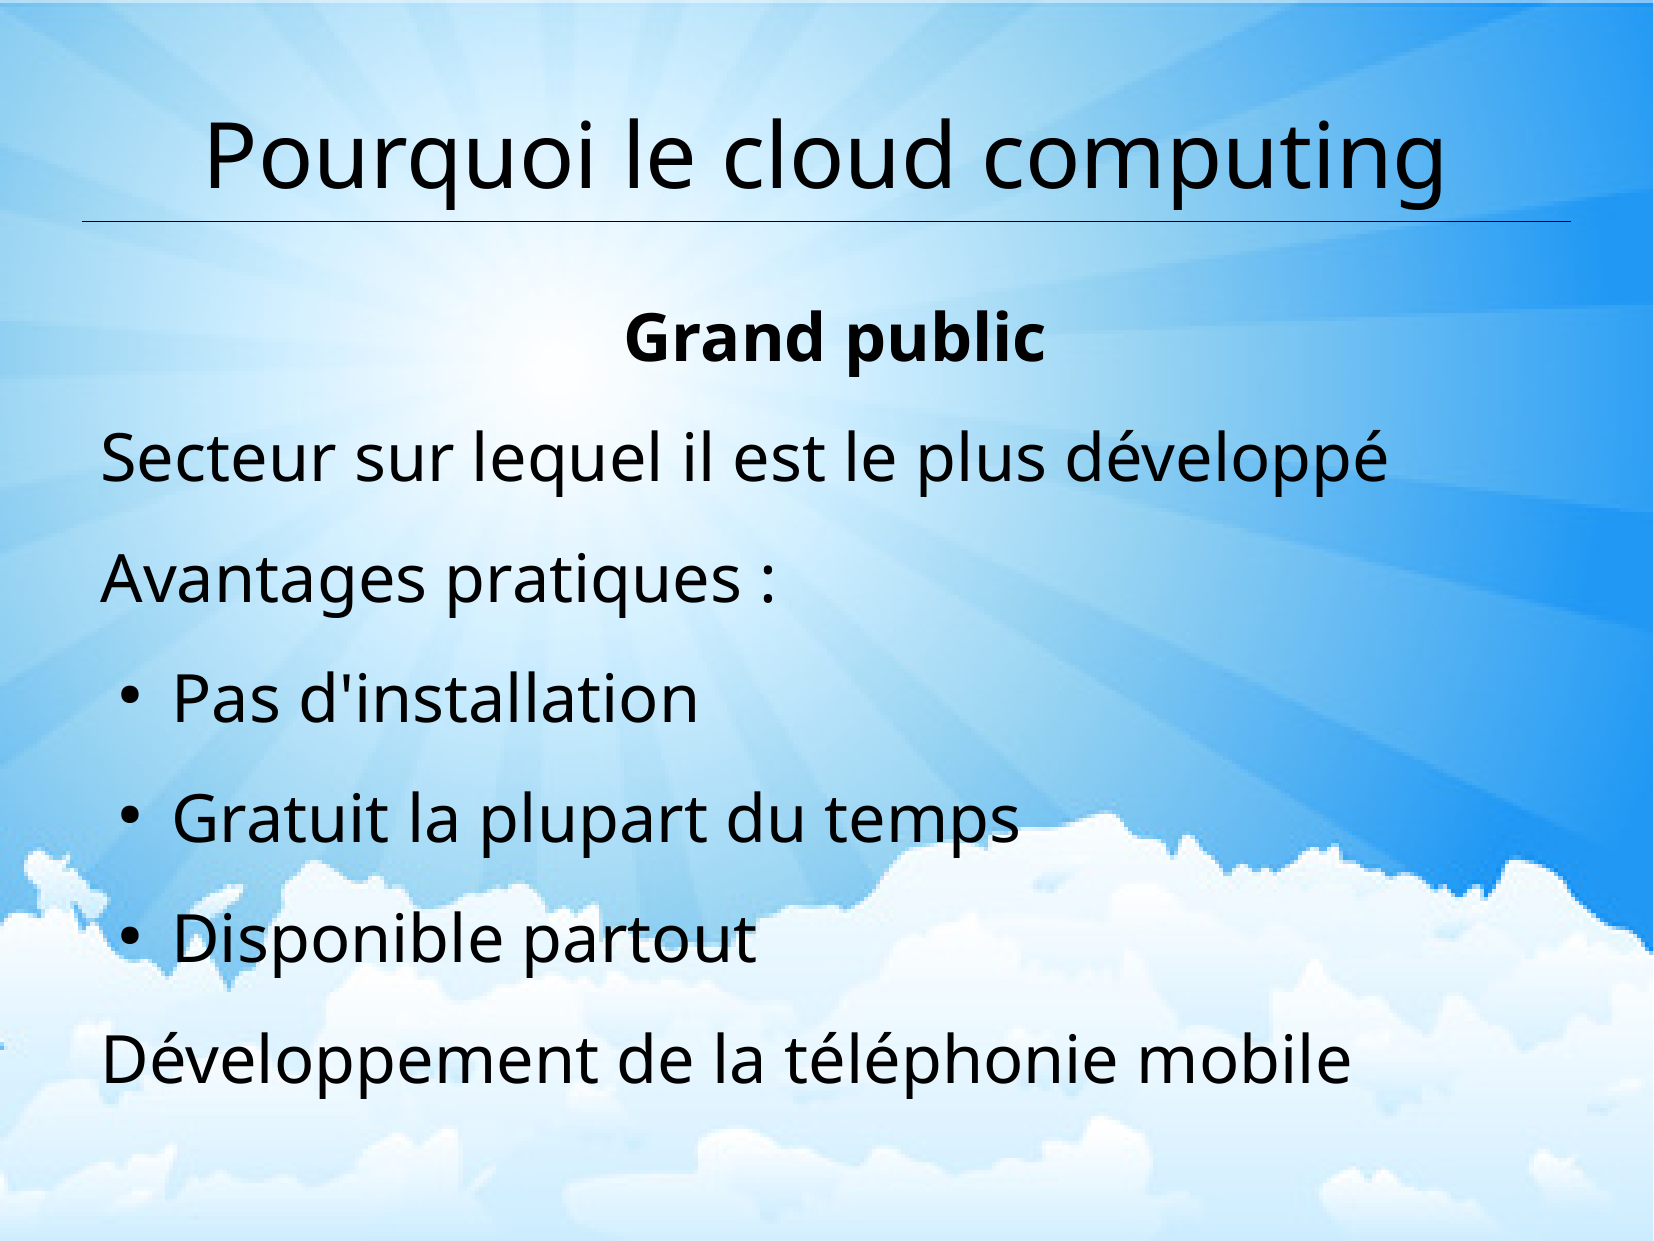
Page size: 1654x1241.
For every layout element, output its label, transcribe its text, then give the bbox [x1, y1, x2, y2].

list Grand public Secteur sur lequel il est le plus développé Avantages pratiques : Pas d'installation Gratuit la plupart du temps Disponible partout Développement de la téléphonie mobile [82, 290, 1571, 1109]
picture [0, 0, 1654, 1241]
title Pourquoi le cloud computing [82, 56, 1571, 250]
